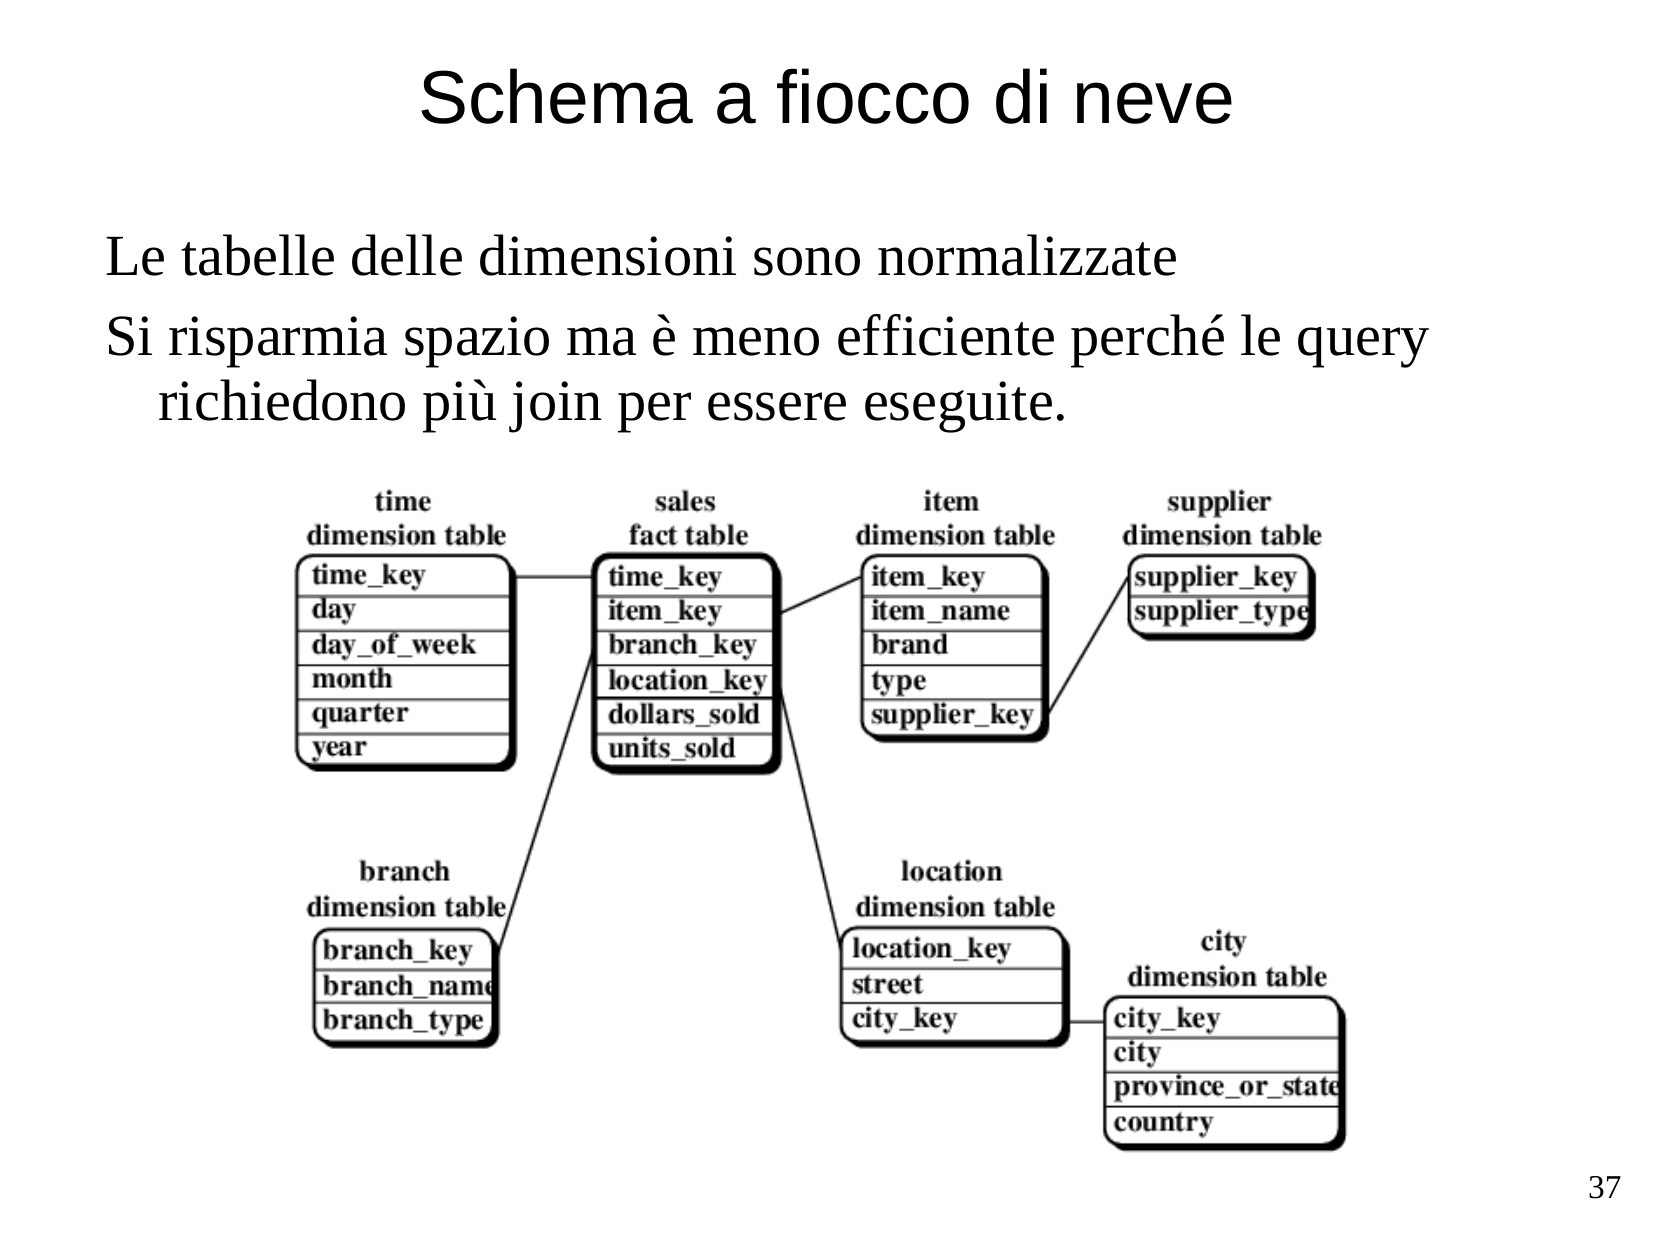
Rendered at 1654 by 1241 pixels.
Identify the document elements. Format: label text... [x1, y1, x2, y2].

picture [260, 461, 1379, 1183]
title Schema a fiocco di neve [37, 30, 1617, 166]
list Le tabelle delle dimensioni sono normalizzate Si risparmia spazio ma è meno efficiente perché le query richiedono più join per essere eseguite. [87, 223, 1571, 513]
